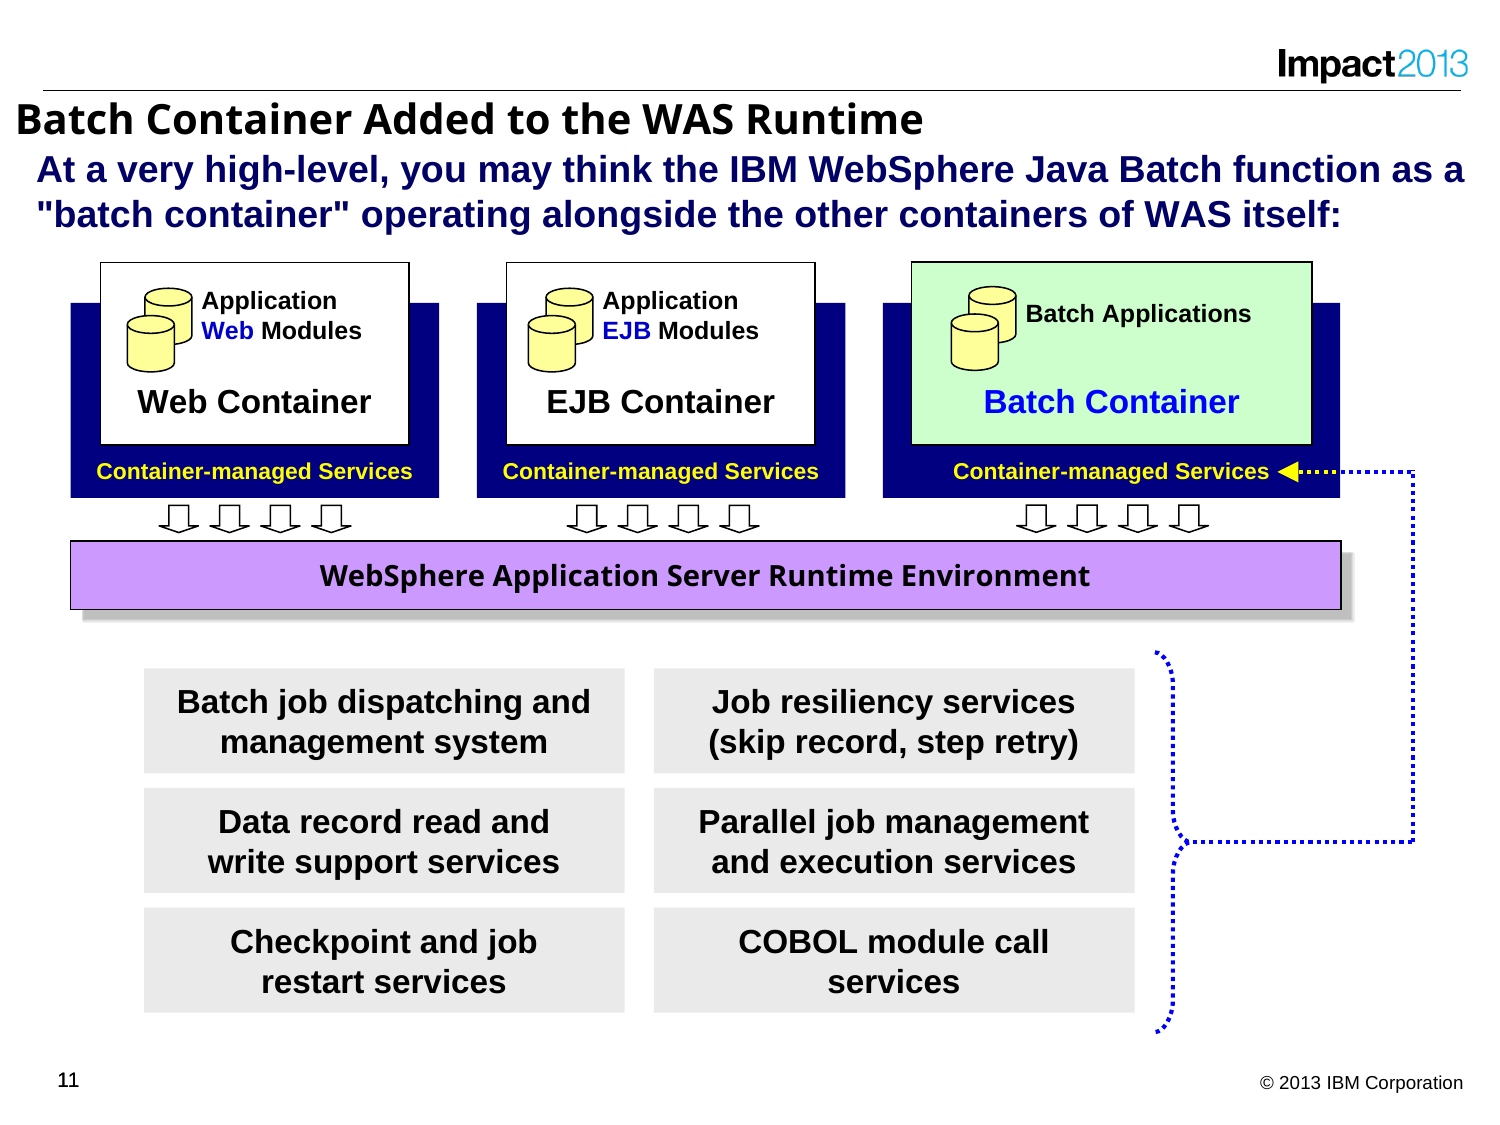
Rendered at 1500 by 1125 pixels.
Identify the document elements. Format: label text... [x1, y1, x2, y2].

text_box Parallel job management and execution services [680, 800, 1108, 881]
text_box Application Web Modules [201, 284, 390, 345]
text_box Web Container [113, 372, 397, 429]
text_box Batch Container [943, 372, 1280, 429]
text_box WebSphere Application Server Runtime Environment [252, 557, 1160, 593]
text_box [209, 505, 250, 533]
text_box [70, 262, 440, 498]
text_box [566, 505, 607, 533]
text_box Job resiliency services (skip record, step retry) [687, 680, 1101, 761]
picture [1420, 52, 1432, 74]
text_box [70, 540, 1341, 610]
text_box [158, 505, 199, 533]
text_box [144, 787, 625, 893]
text_box Batch Applications [1025, 297, 1264, 328]
text_box Container-managed Services [76, 456, 434, 485]
text_box [311, 505, 352, 533]
text_box [1016, 505, 1057, 533]
text_box [882, 262, 1341, 498]
text_box [476, 262, 846, 498]
text_box [653, 907, 1135, 1013]
text_box [260, 505, 301, 533]
text_box Container-managed Services [932, 456, 1291, 485]
text_box At a very high-level, you may think the IBM WebSphere Java Batch function as a "batch container" operating alongside the other containers of WAS itself: [35, 145, 1469, 236]
text_box [617, 505, 658, 533]
text_box Batch Container Added to the WAS Runtime [0, 84, 1500, 151]
text_box [653, 668, 1135, 774]
text_box Application EJB Modules [602, 284, 791, 345]
text_box [653, 787, 1135, 893]
text_box [1067, 505, 1108, 533]
text_box EJB Container [519, 372, 803, 429]
text_box [144, 668, 625, 774]
text_box COBOL module call services [722, 920, 1066, 1001]
text_box [719, 505, 760, 533]
text_box Container-managed Services [482, 456, 841, 485]
text_box [1168, 505, 1209, 533]
text_box [668, 505, 709, 533]
text_box [1117, 505, 1158, 533]
text_box [144, 907, 625, 1013]
text_box Checkpoint and job restart services [190, 919, 578, 1000]
text_box Batch job dispatching and management system [162, 680, 606, 761]
text_box Data record read and write support services [182, 800, 586, 881]
picture [1279, 49, 1468, 84]
